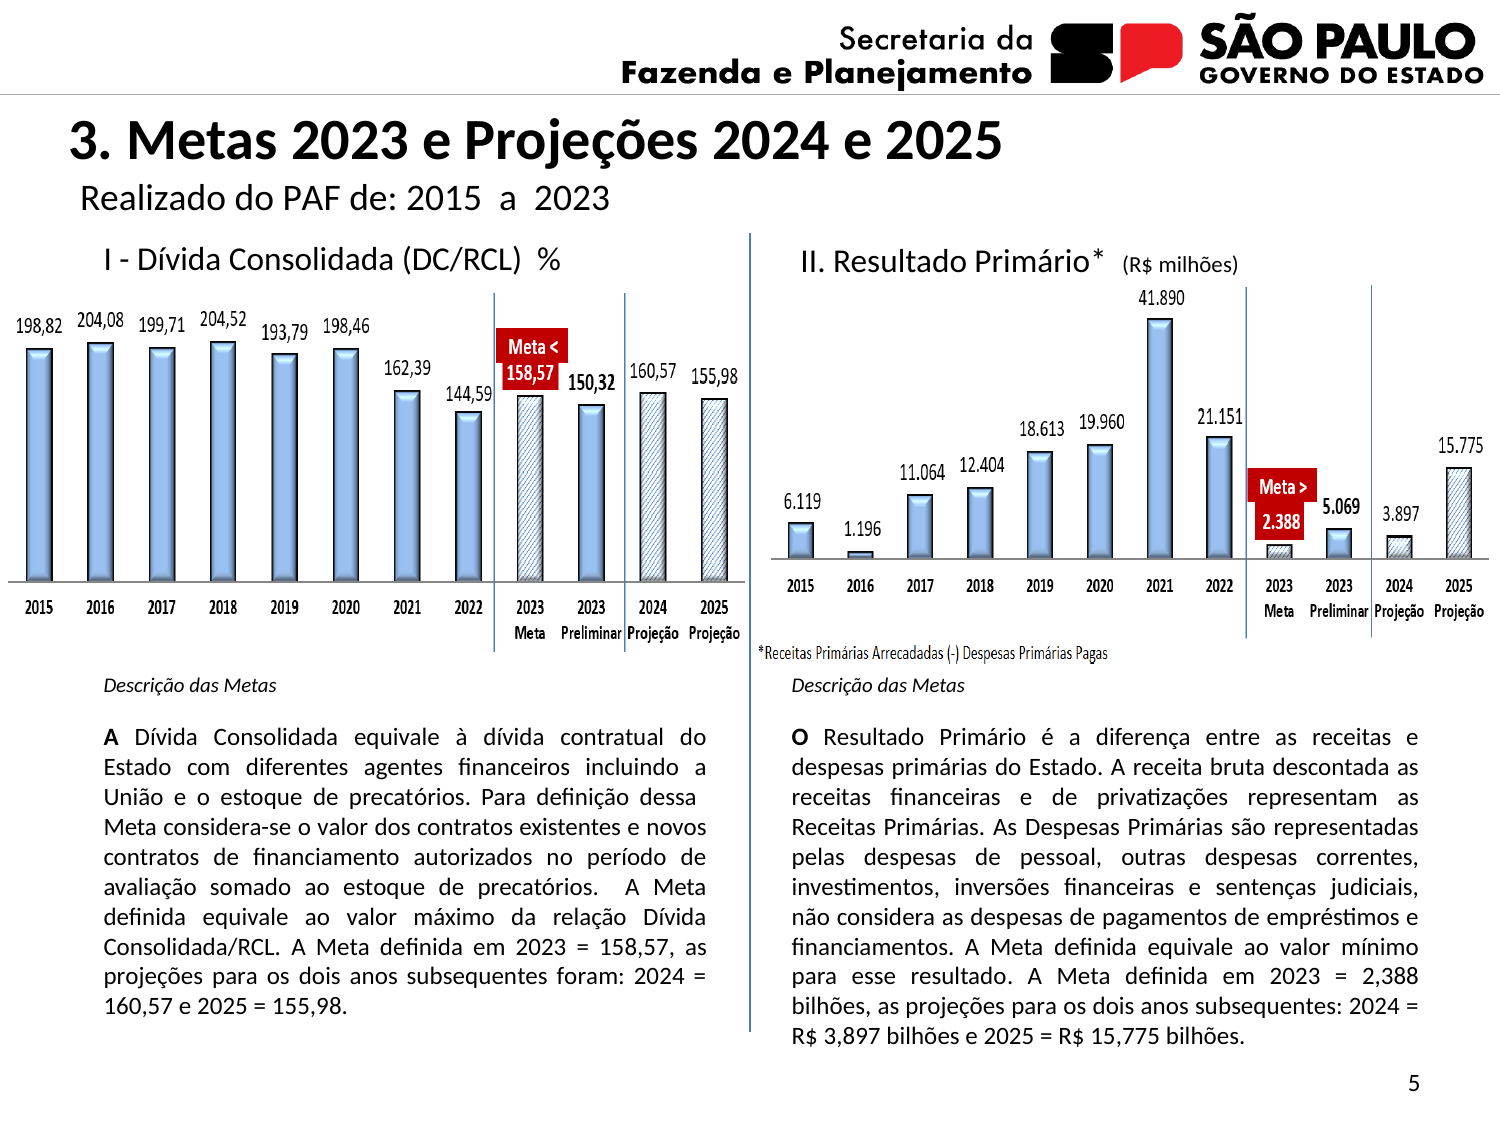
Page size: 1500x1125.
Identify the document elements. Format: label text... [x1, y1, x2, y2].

text_box Descrição das Metas [776, 664, 1173, 705]
text_box O Resultado Primário é a diferença entre as receitas e despesas primárias do Estado. A receita bruta descontada as receitas financeiras e de privatizações representam as Receitas Primárias. As Despesas Primárias são representadas pelas despesas de pessoal, outras despesas correntes, investimentos, inversões financeiras e sentenças judiciais, não considera as despesas de pagamentos de empréstimos e financiamentos. A Meta definida equivale ao valor mínimo para esse resultado. A Meta definida em 2023 = 2,388 bilhões, as projeções para os dois anos subsequentes: 2024 = R$ 3,897 bilhões e 2025 = R$ 15,775 bilhões. [776, 713, 1436, 1062]
picture [754, 284, 1495, 664]
text_box A Dívida Consolidada equivale à dívida contratual do Estado com diferentes agentes financeiros incluindo a União e o estoque de precatórios. Para definição dessa Meta considera-se o valor dos contratos existentes e novos contratos de financiamento autorizados no período de avaliação somado ao estoque de precatórios. A Meta definida equivale ao valor máximo da relação Dívida Consolidada/RCL. A Meta definida em 2023 = 158,57, as projeções para os dois anos subsequentes foram: 2024 = 160,57 e 2025 = 155,98. [88, 713, 724, 1032]
text_box II. Resultado Primário* (R$ milhões) [785, 232, 1254, 284]
text_box 3. Metas 2023 e Projeções 2024 e 2025 [53, 93, 1235, 180]
text_box 5 [1392, 1058, 1457, 1105]
text_box Realizado do PAF de: 2015 a 2023 [64, 165, 1140, 227]
text_box Descrição das Metas [88, 663, 485, 705]
text_box I - Dívida Consolidada (DC/RCL) % [88, 229, 724, 285]
picture [5, 293, 748, 652]
